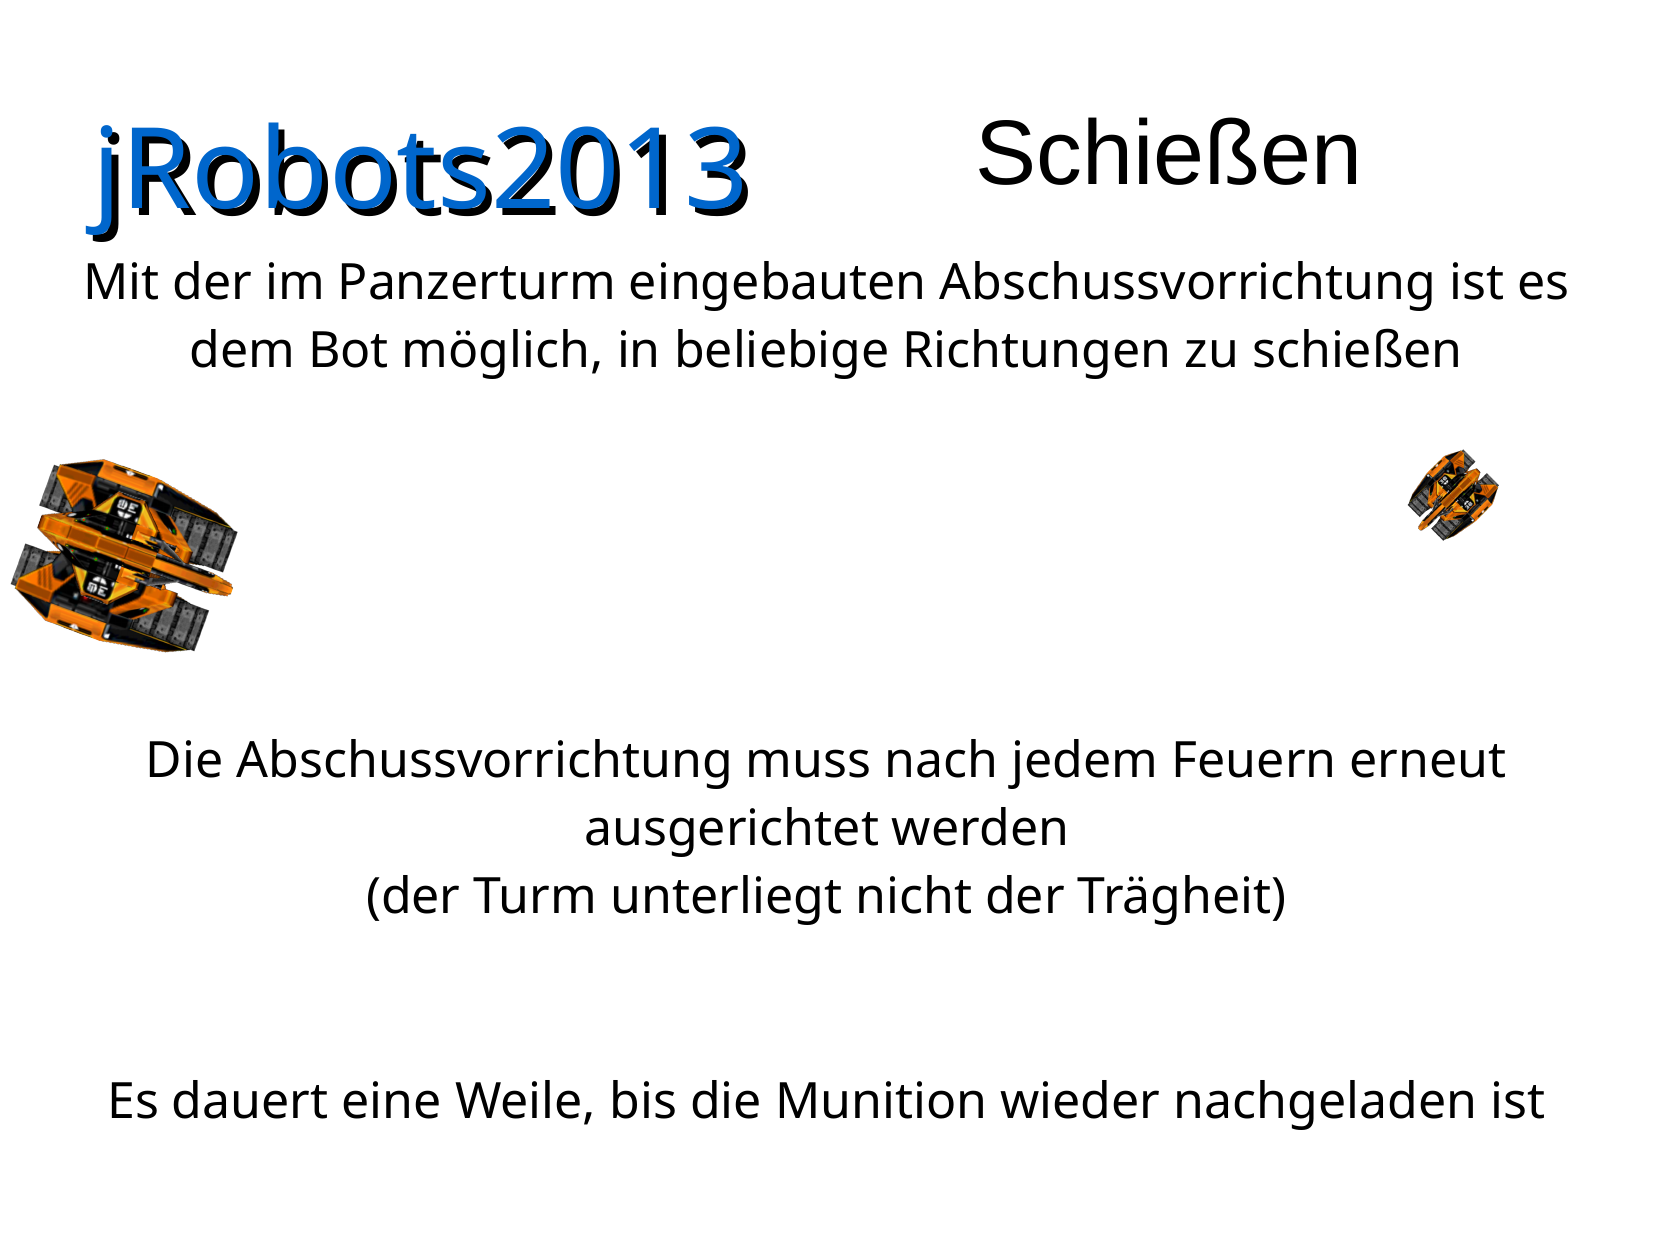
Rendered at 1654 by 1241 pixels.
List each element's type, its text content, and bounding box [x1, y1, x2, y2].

picture [1394, 442, 1506, 554]
picture [0, 442, 251, 674]
subtitle Mit der im Panzerturm eingebauten Abschussvorrichtung ist es dem Bot möglich, in beliebige Richtungen zu schießen Die Abschussvorrichtung muss nach jedem Feuern erneut ausgerichtet werden (der Turm unterliegt nicht der Trägheit) Es dauert eine Weile, bis die Munition wieder nachgeladen ist [82, 257, 1571, 1190]
title Schießen [767, 49, 1571, 257]
